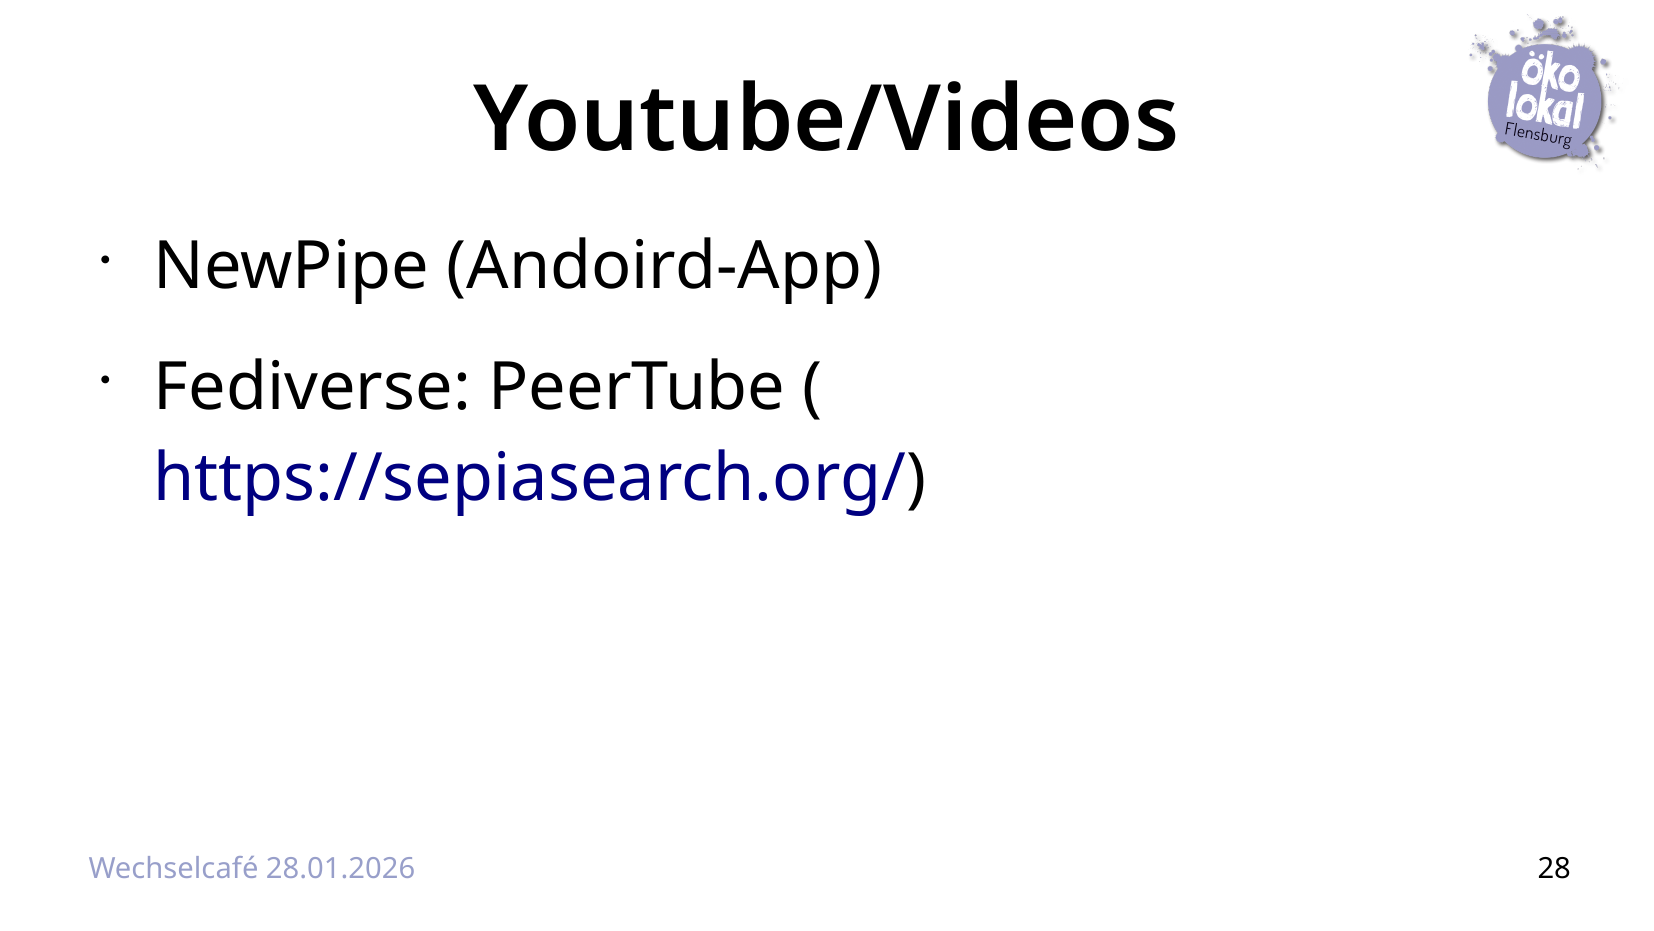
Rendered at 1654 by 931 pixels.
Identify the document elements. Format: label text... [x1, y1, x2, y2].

list NewPipe (Andoird-App) Fediverse: PeerTube (https://sepiasearch.org/) [82, 217, 1571, 758]
picture [1444, 0, 1654, 178]
title Youtube/Videos [82, 37, 1571, 193]
